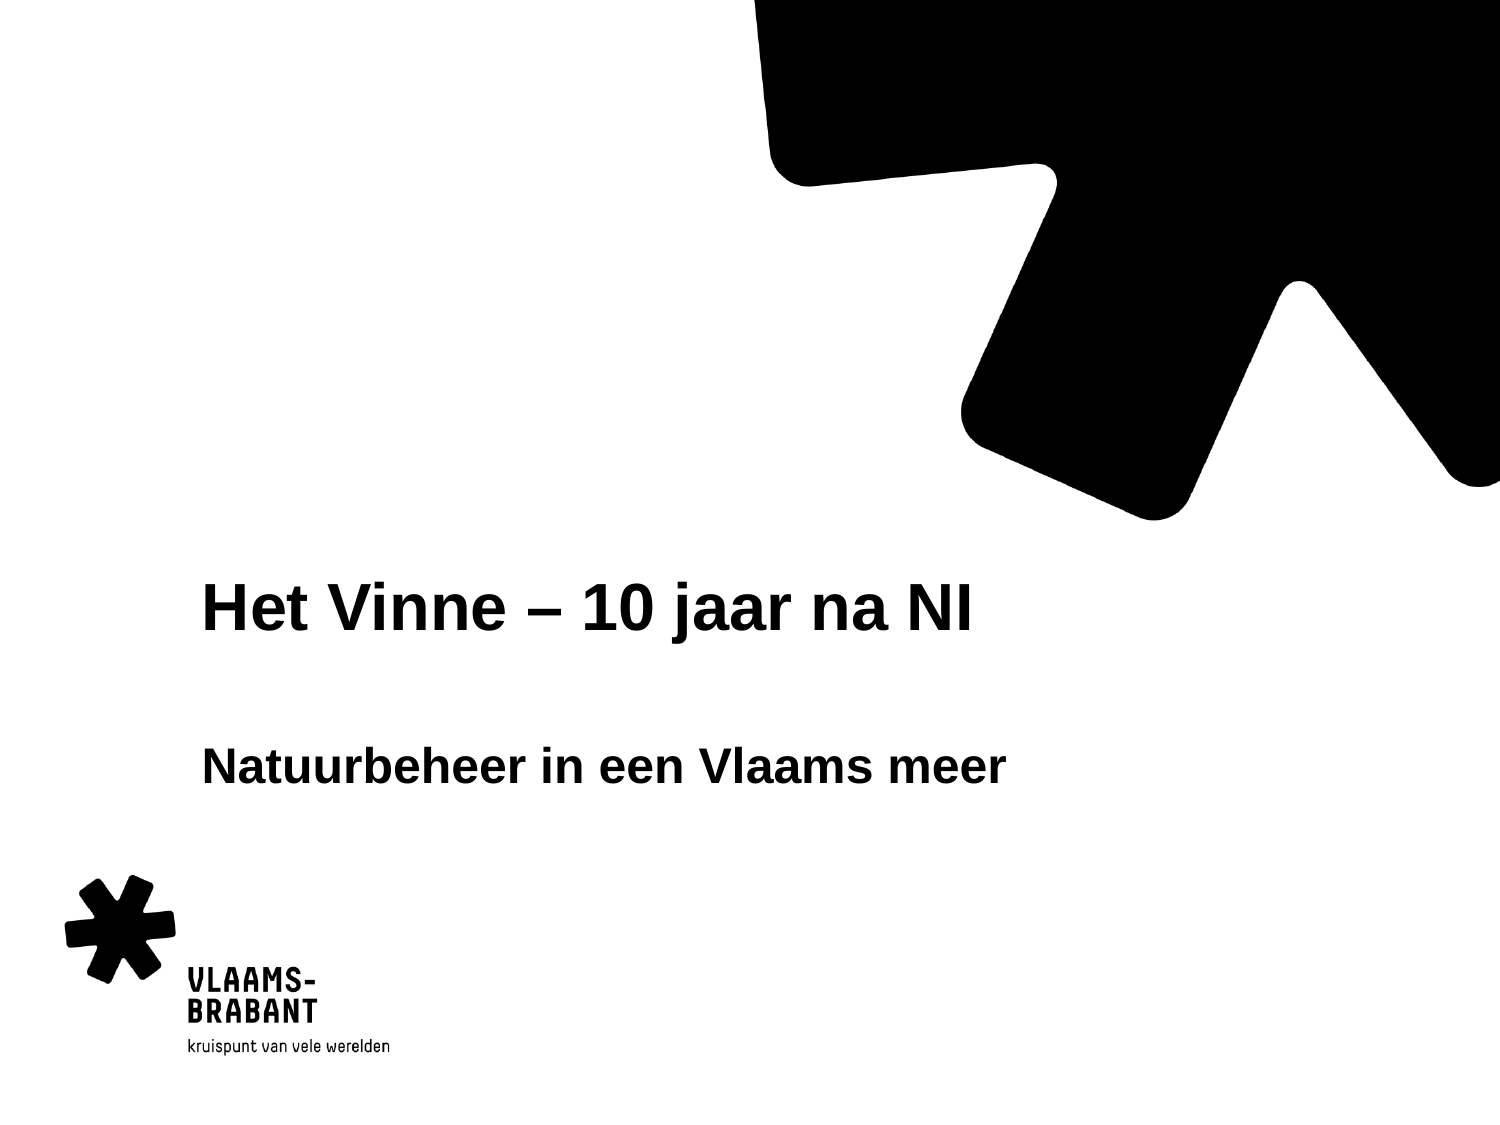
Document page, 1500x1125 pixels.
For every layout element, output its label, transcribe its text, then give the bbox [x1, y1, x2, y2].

title Het Vinne – 10 jaar na NI [187, 556, 1463, 662]
list Natuurbeheer in een Vlaams meer [130, 726, 1406, 824]
picture [0, 0, 1500, 1125]
